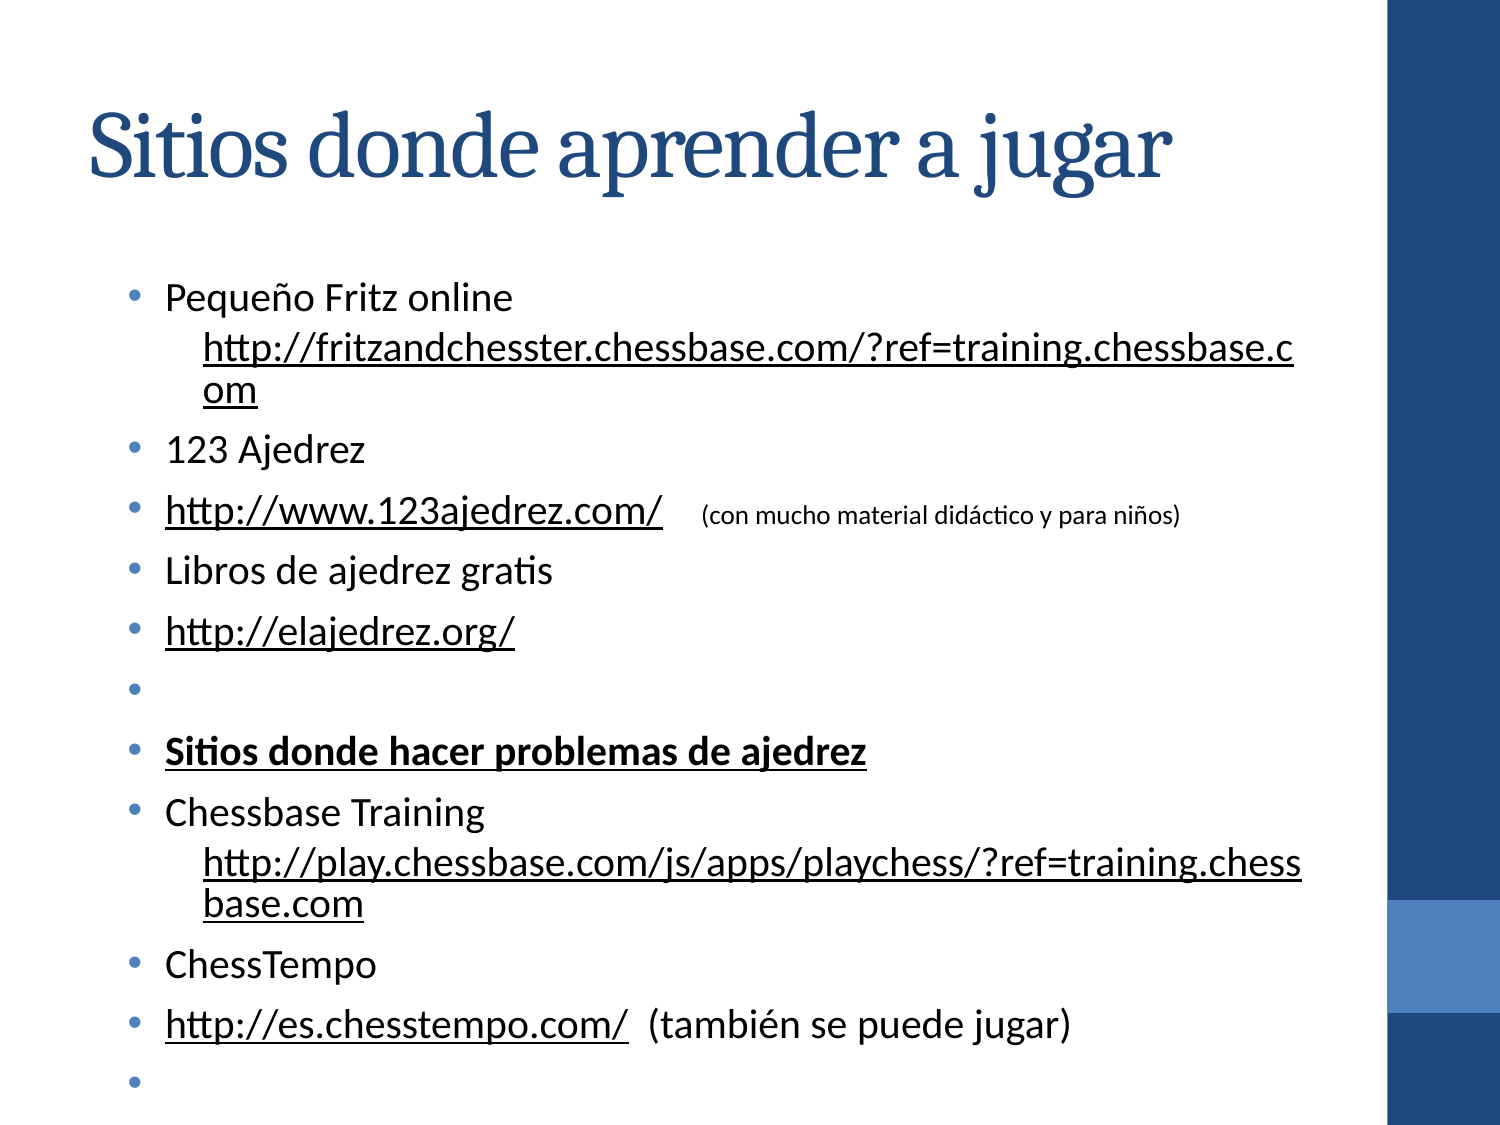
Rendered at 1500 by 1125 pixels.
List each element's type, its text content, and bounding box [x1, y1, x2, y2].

title Sitios donde aprender a jugar [75, 45, 1326, 233]
list Pequeño Fritz online http://fritzandchesster.chessbase.com/?ref=training.chessbase.com 123 Ajedrez http://www.123ajedrez.com/ (con mucho material didáctico y para niños) Libros de ajedrez gratis http://elajedrez.org/ Sitios donde hacer problemas de ajedrez Chessbase Training http://play.chessbase.com/js/apps/playchess/?ref=training.chessbase.com ChessTempo http://es.chesstempo.com/ (también se puede jugar) [75, 262, 1326, 1051]
